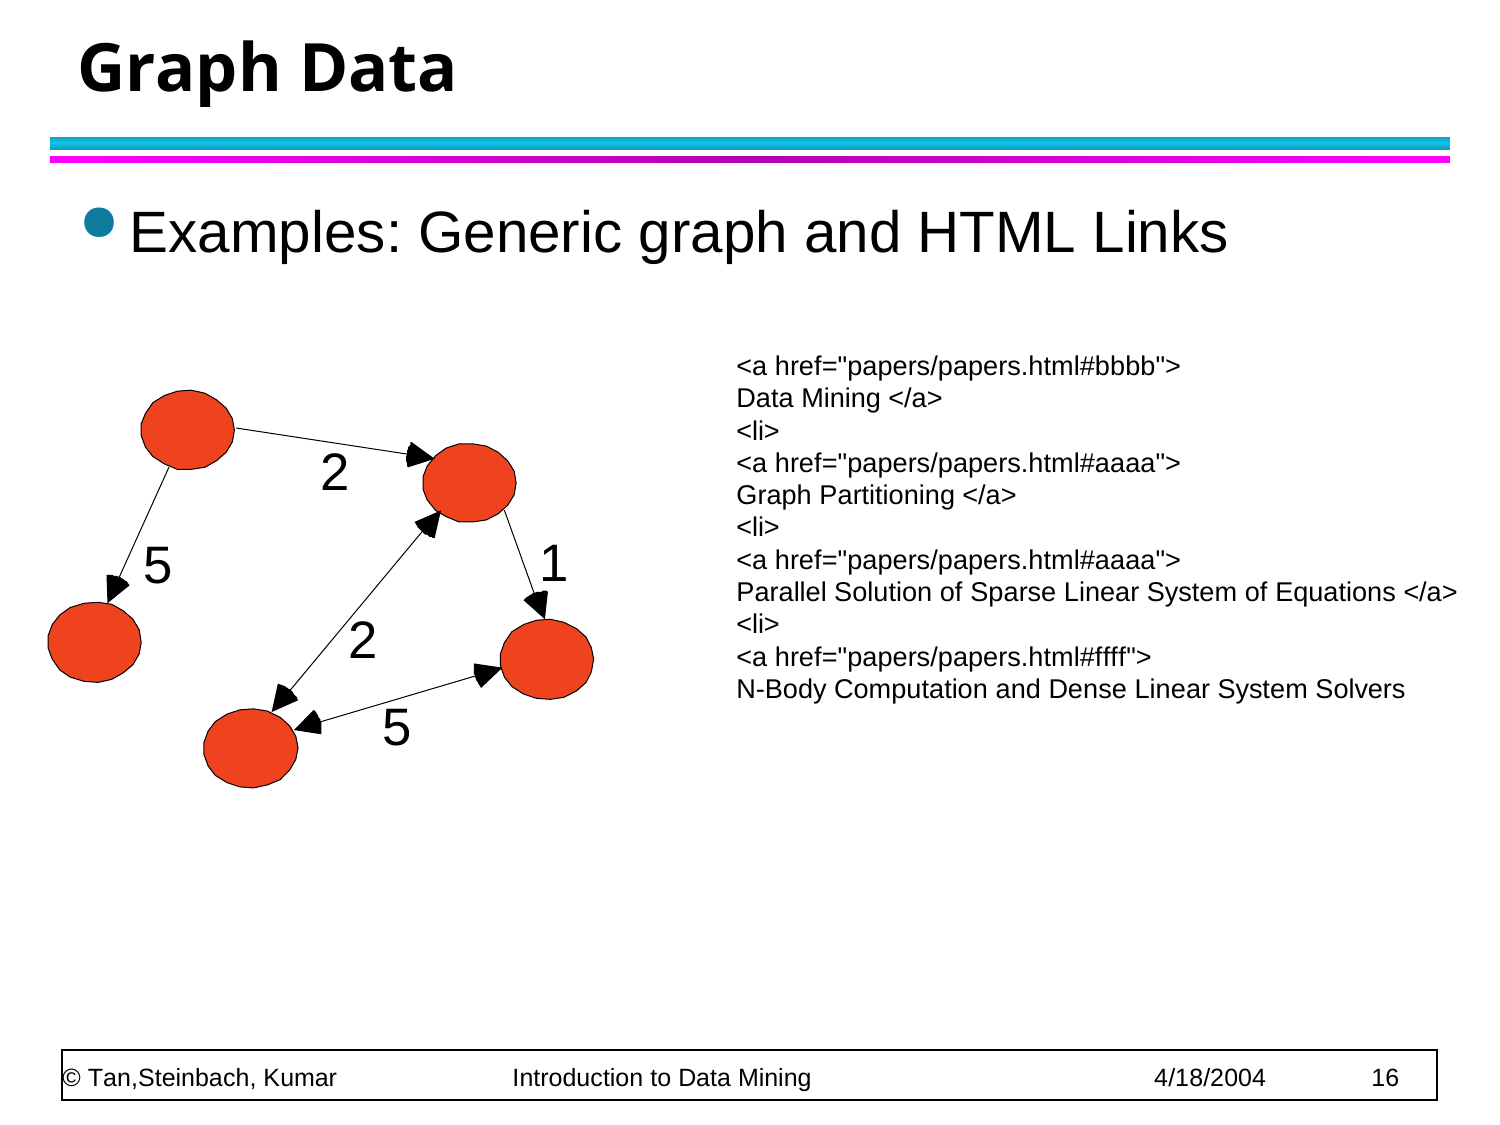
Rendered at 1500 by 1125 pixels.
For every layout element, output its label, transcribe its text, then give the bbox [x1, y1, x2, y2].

list Examples: Generic graph and HTML Links [67, 187, 1432, 1038]
chart [725, 346, 1476, 733]
title Graph Data [62, 22, 1421, 113]
chart [37, 350, 621, 798]
